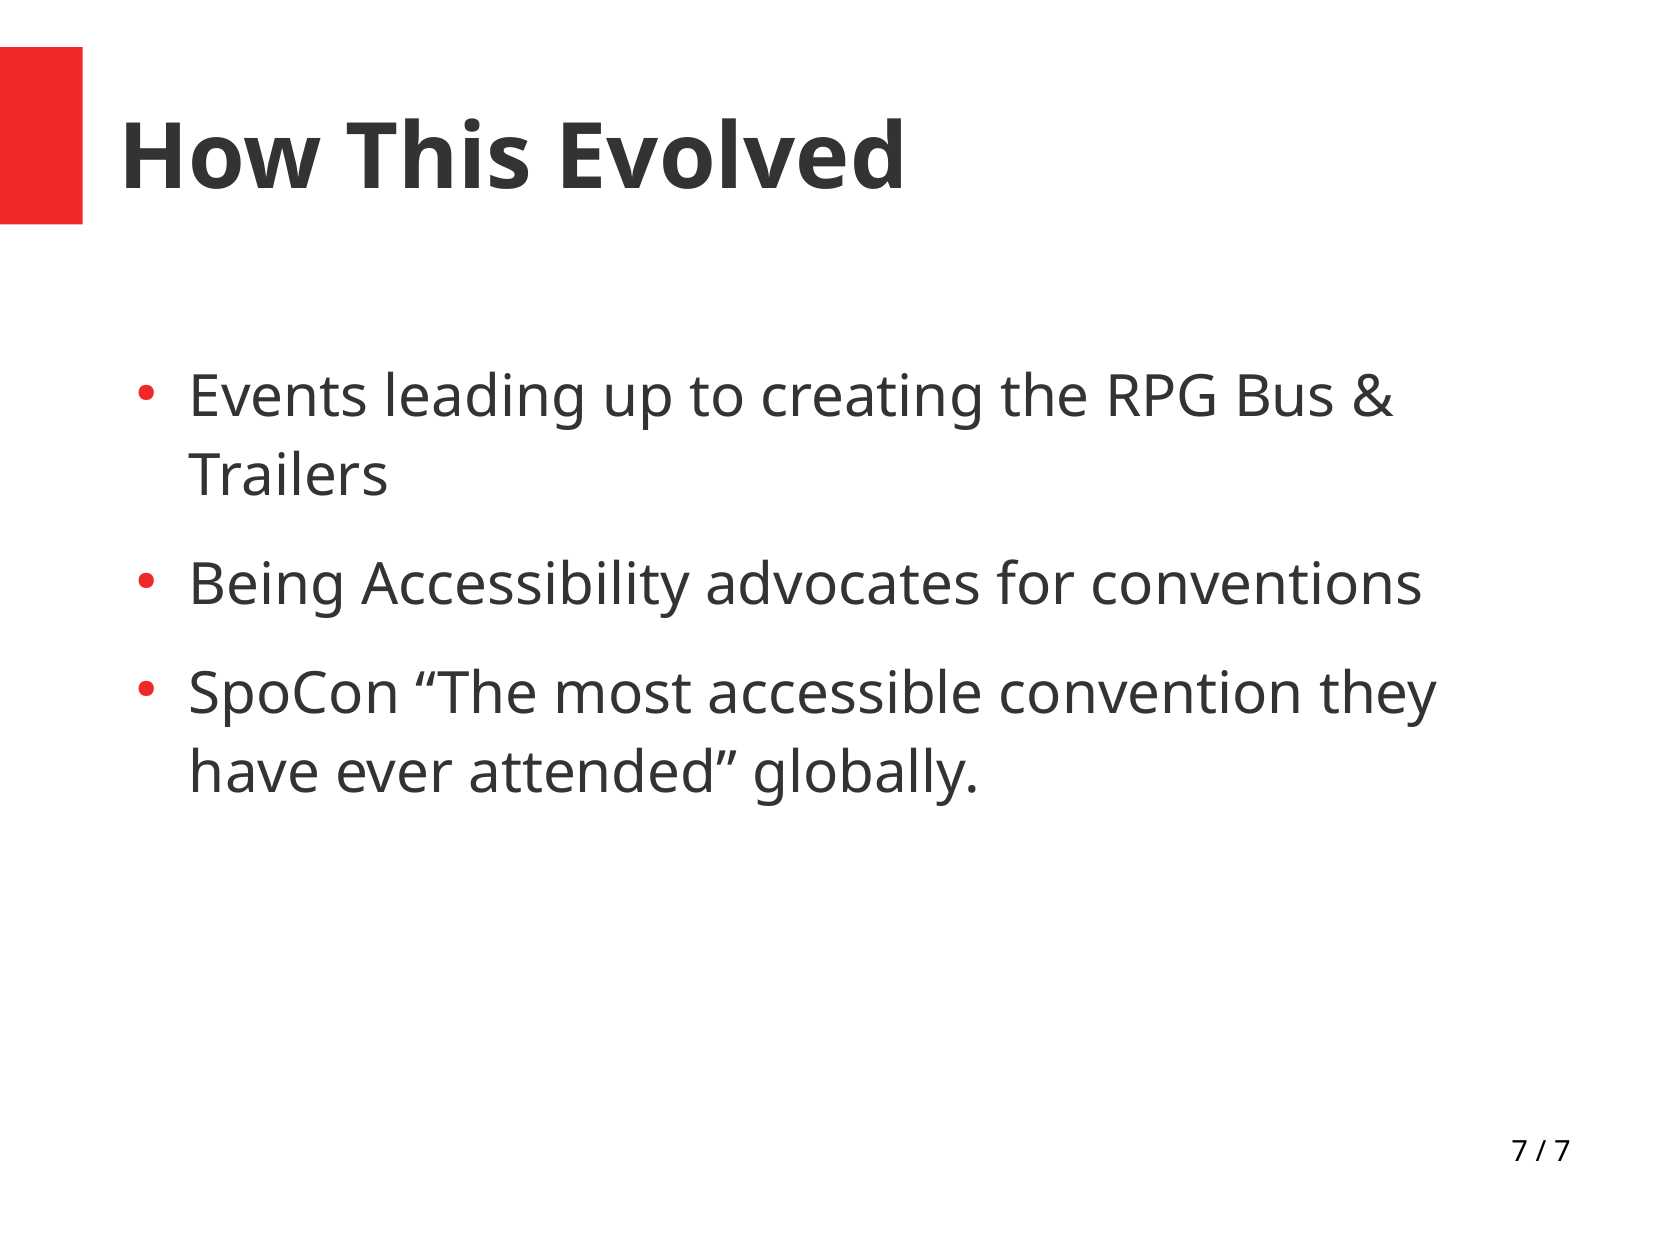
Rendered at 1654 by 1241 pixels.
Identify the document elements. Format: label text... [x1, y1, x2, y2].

title How This Evolved [118, 49, 1571, 257]
list Events leading up to creating the RPG Bus & Trailers Being Accessibility advocates for conventions SpoCon “The most accessible convention they have ever attended” globally. [118, 354, 1536, 1074]
